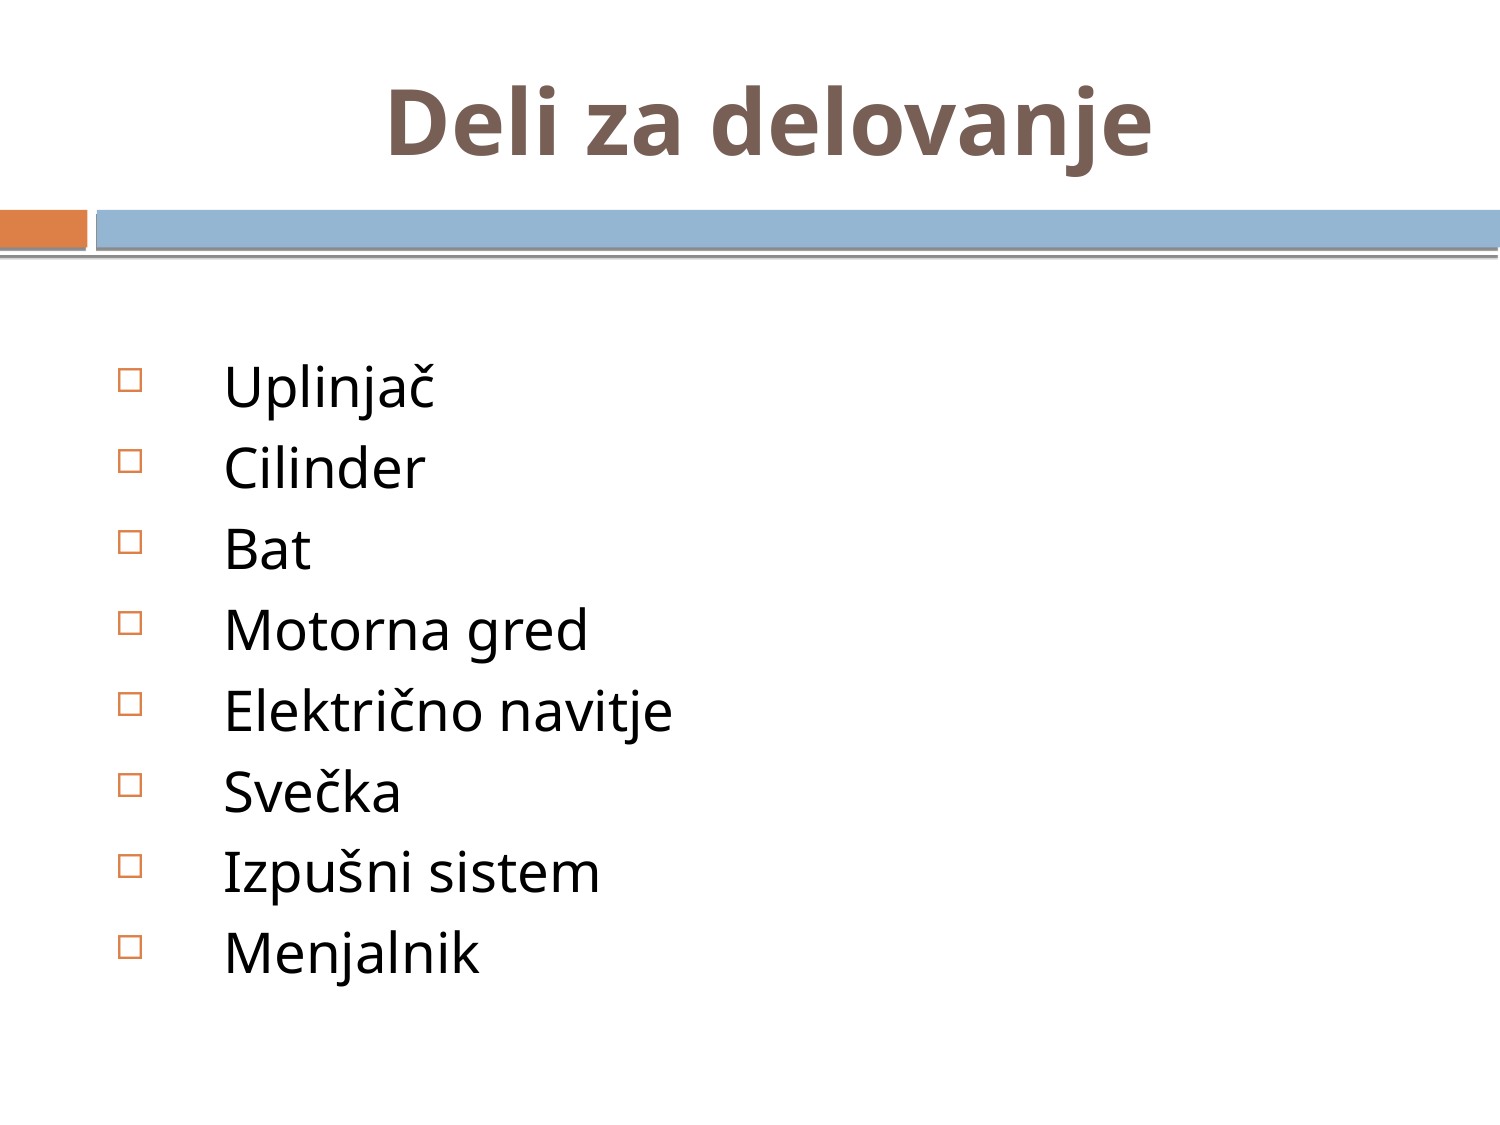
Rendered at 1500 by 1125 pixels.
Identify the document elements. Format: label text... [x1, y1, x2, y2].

list Uplinjač Cilinder Bat Motorna gred Električno navitje Svečka Izpušni sistem Menjalnik [100, 262, 1438, 1000]
title Deli za delovanje [100, 37, 1438, 200]
